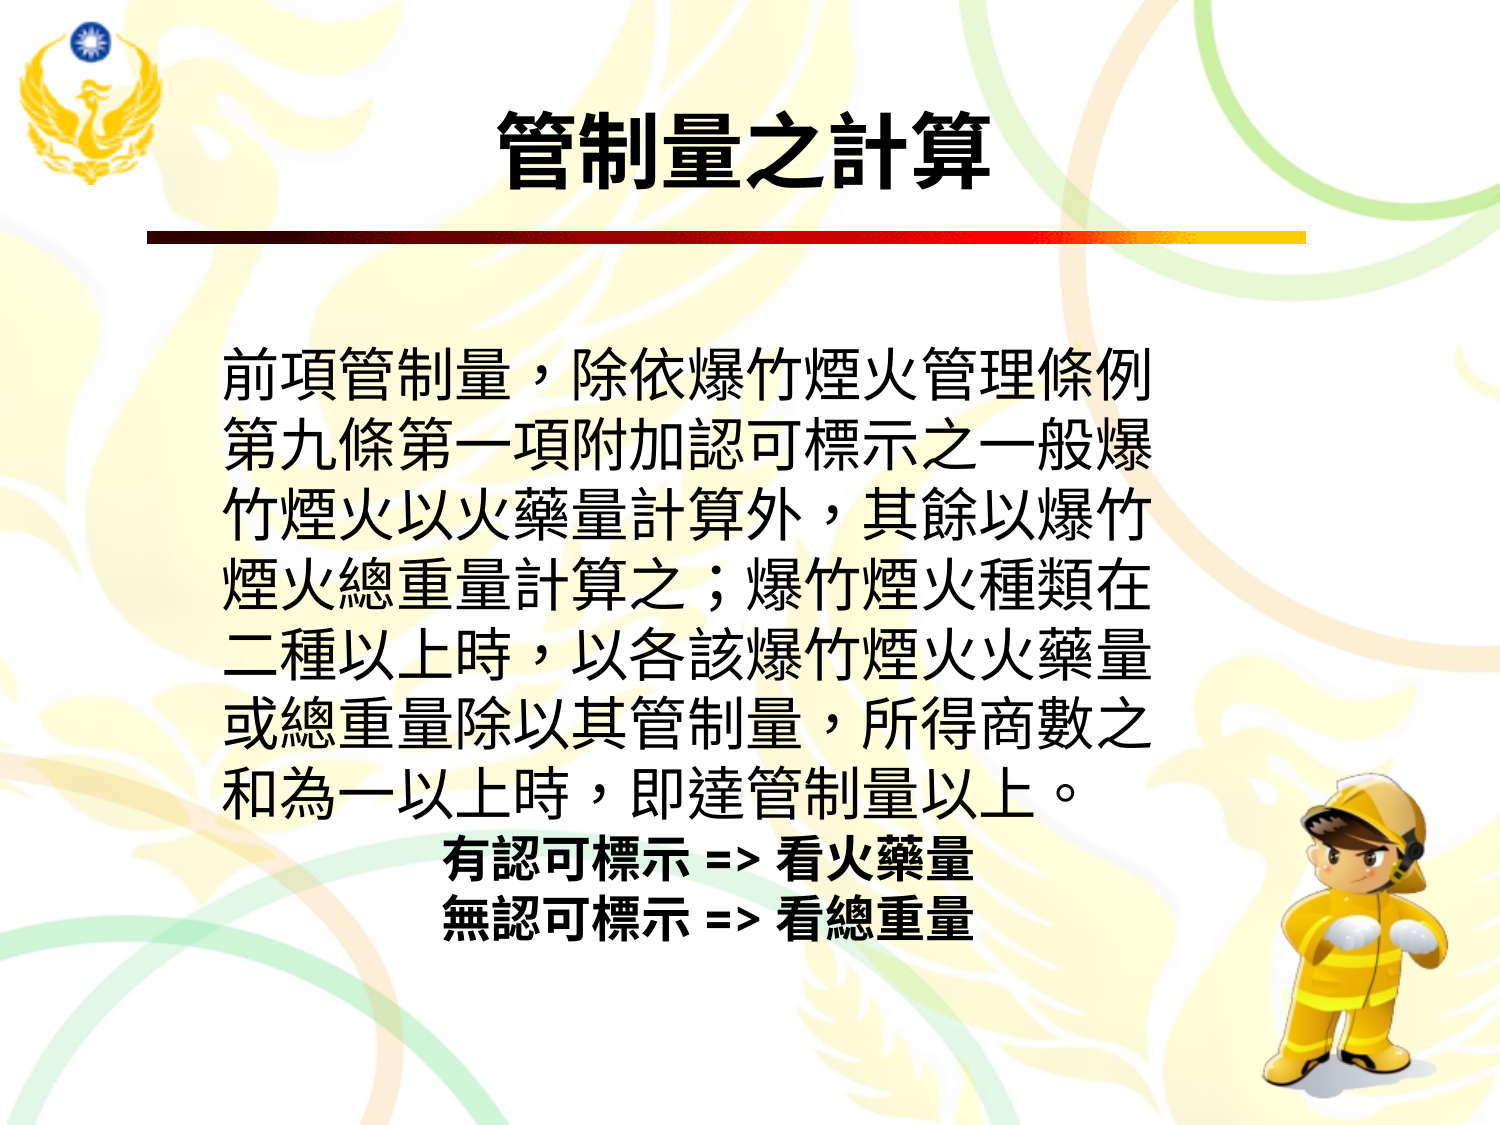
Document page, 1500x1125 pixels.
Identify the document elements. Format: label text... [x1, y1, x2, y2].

text_box 前項管制量，除依爆竹煙火管理條例第九條第一項附加認可標示之一般爆竹煙火以火藥量計算外，其餘以爆竹煙火總重量計算之；爆竹煙火種類在二種以上時，以各該爆竹煙火火藥量或總重量除以其管制量，所得商數之和為一以上時，即達管制量以上。 有認可標示=>看火藥量 無認可標示=>看總重量 [206, 329, 1211, 956]
picture [0, 0, 1500, 1125]
title 管制量之計算 [41, 42, 1447, 256]
